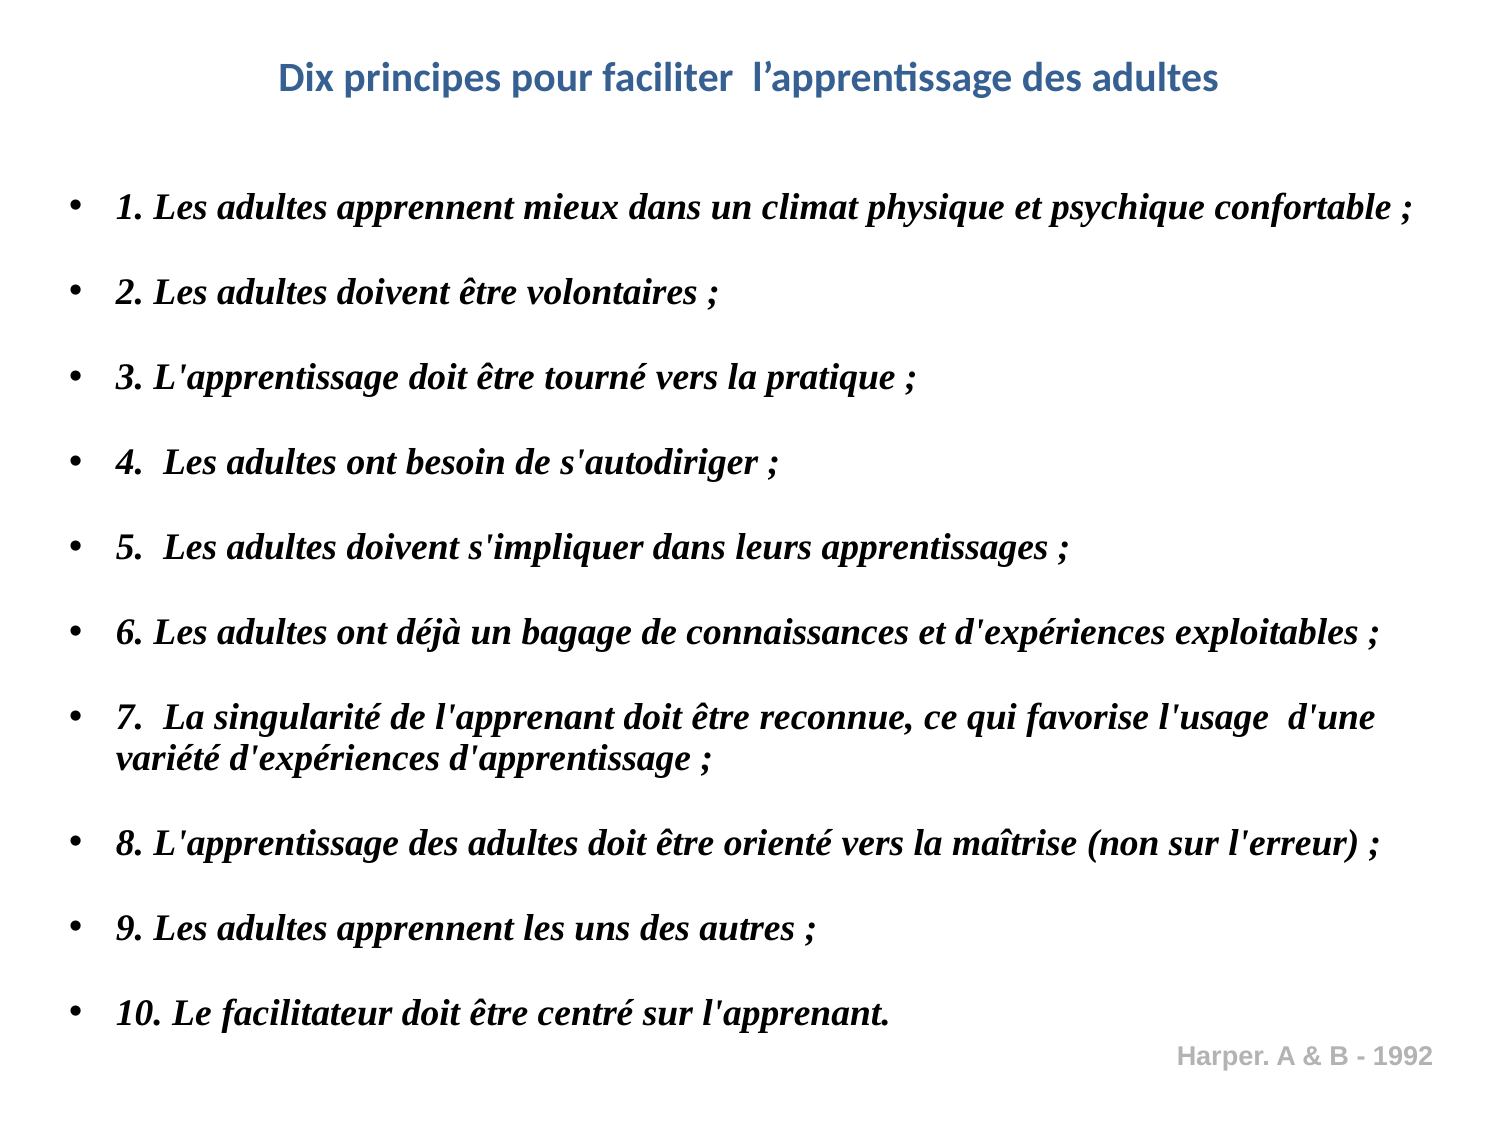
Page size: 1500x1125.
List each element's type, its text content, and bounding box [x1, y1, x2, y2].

text_box Harper. A & B - 1992 [803, 1044, 1447, 1089]
list 1. Les adultes apprennent mieux dans un climat physique et psychique confortable ; 2. Les adultes doivent être volontaires ; 3. L'apprentissage doit être tourné vers la pratique ; 4. Les adultes ont besoin de s'autodiriger ; 5. Les adultes doivent s'impliquer dans leurs apprentissages ; 6. Les adultes ont déjà un bagage de connaissances et d'expériences exploitables ; 7. La singularité de l'apprenant doit être reconnue, ce qui favorise l'usage d'une variété d'expériences d'apprentissage ; 8. L'apprentissage des adultes doit être orienté vers la maîtrise (non sur l'erreur) ; 9. Les adultes apprennent les uns des autres ; 10. Le facilitateur doit être centré sur l'apprenant. [53, 187, 1423, 1072]
title Dix principes pour faciliter l’apprentissage des adultes [75, 0, 1423, 166]
